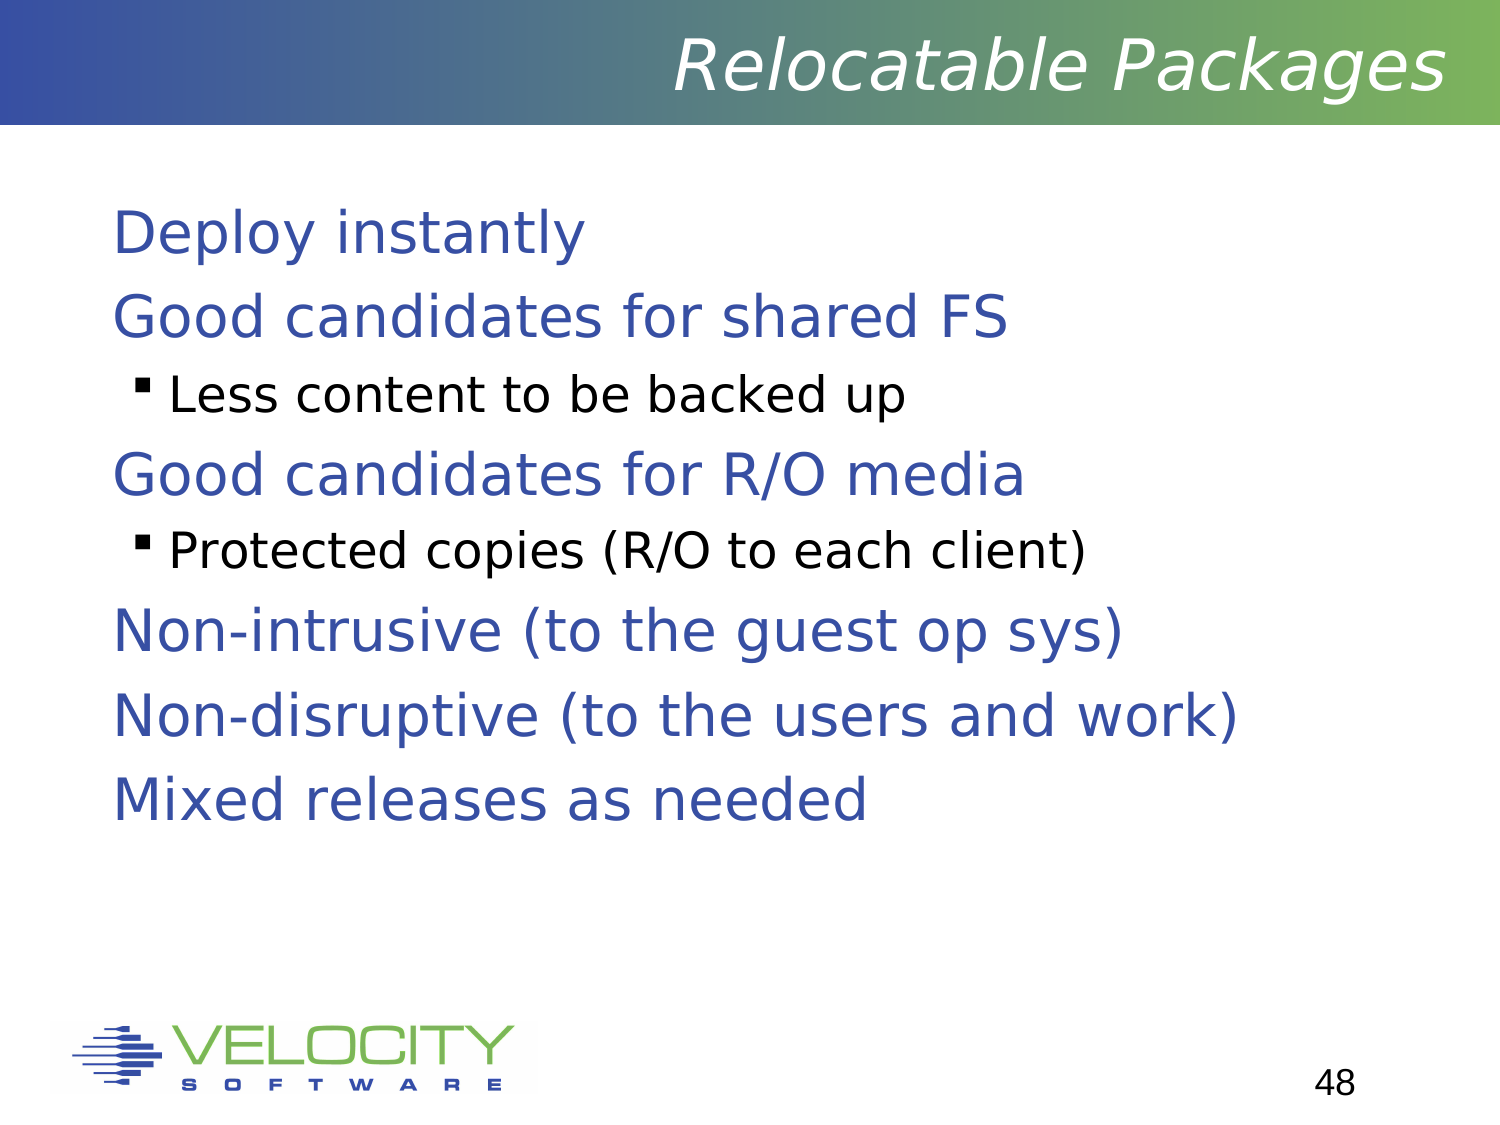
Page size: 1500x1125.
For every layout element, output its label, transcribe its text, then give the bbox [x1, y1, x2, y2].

list Deploy instantly Good candidates for shared FS Less content to be backed up Good candidates for R/O media Protected copies (R/O to each client) Non-intrusive (to the guest op sys) Non-disruptive (to the users and work) Mixed releases as needed [70, 187, 1438, 1010]
picture [50, 1021, 538, 1094]
title Relocatable Packages [62, 12, 1463, 113]
